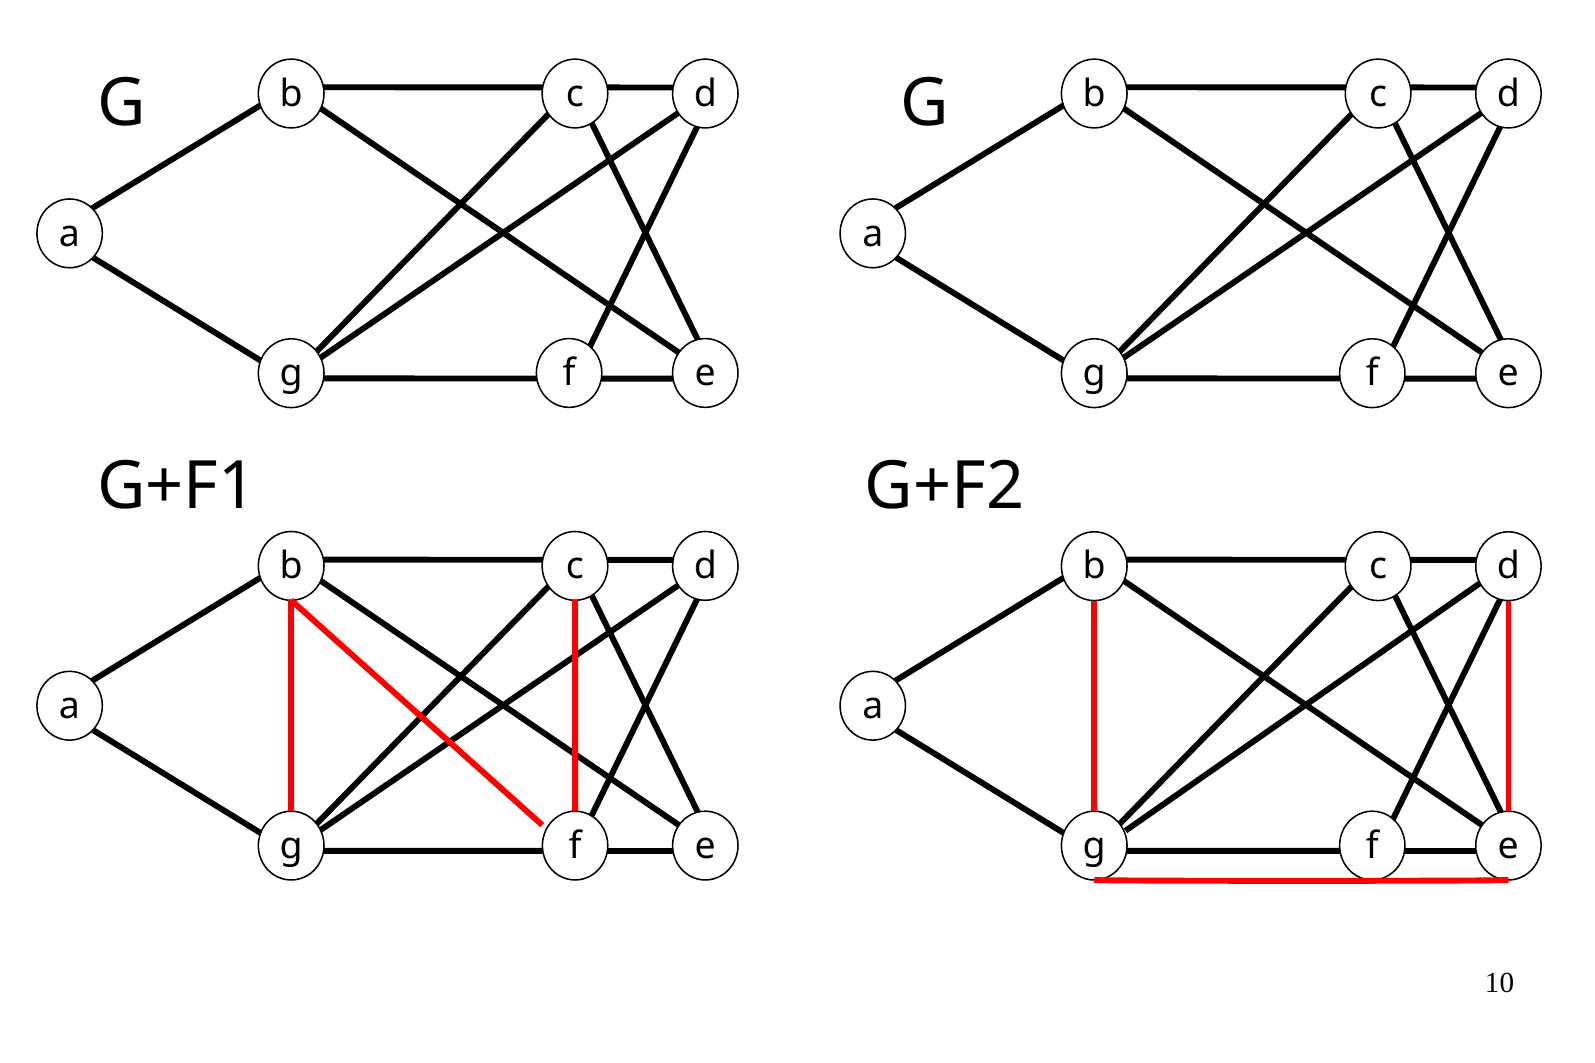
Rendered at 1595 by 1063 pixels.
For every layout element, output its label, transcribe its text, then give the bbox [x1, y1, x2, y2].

text_box a [840, 671, 906, 741]
text_box e [1475, 811, 1542, 880]
text_box e [1475, 338, 1542, 408]
text_box <番号> [1143, 968, 1515, 1042]
text_box d [1475, 59, 1542, 128]
text_box G+F1 [79, 443, 266, 532]
text_box c [542, 59, 608, 128]
text_box f [542, 811, 608, 880]
text_box b [266, 59, 325, 128]
text_box G [79, 59, 266, 148]
text_box a [840, 198, 906, 268]
text_box g [1061, 338, 1128, 408]
text_box c [1345, 531, 1411, 601]
text_box e [672, 338, 739, 408]
text_box e [672, 811, 739, 880]
text_box g [1061, 811, 1128, 880]
text_box c [542, 531, 608, 601]
text_box a [36, 198, 103, 268]
text_box g [258, 338, 325, 408]
text_box d [672, 59, 739, 128]
text_box G [882, 59, 1070, 148]
text_box f [1339, 338, 1405, 408]
text_box f [536, 338, 602, 408]
text_box b [1061, 531, 1128, 601]
text_box d [672, 531, 739, 601]
text_box G+F2 [847, 443, 1034, 532]
text_box d [1475, 531, 1542, 601]
text_box b [1070, 59, 1128, 128]
text_box f [1339, 811, 1405, 877]
text_box b [258, 531, 325, 601]
text_box c [1345, 59, 1411, 128]
text_box g [258, 811, 325, 880]
text_box a [36, 671, 103, 741]
